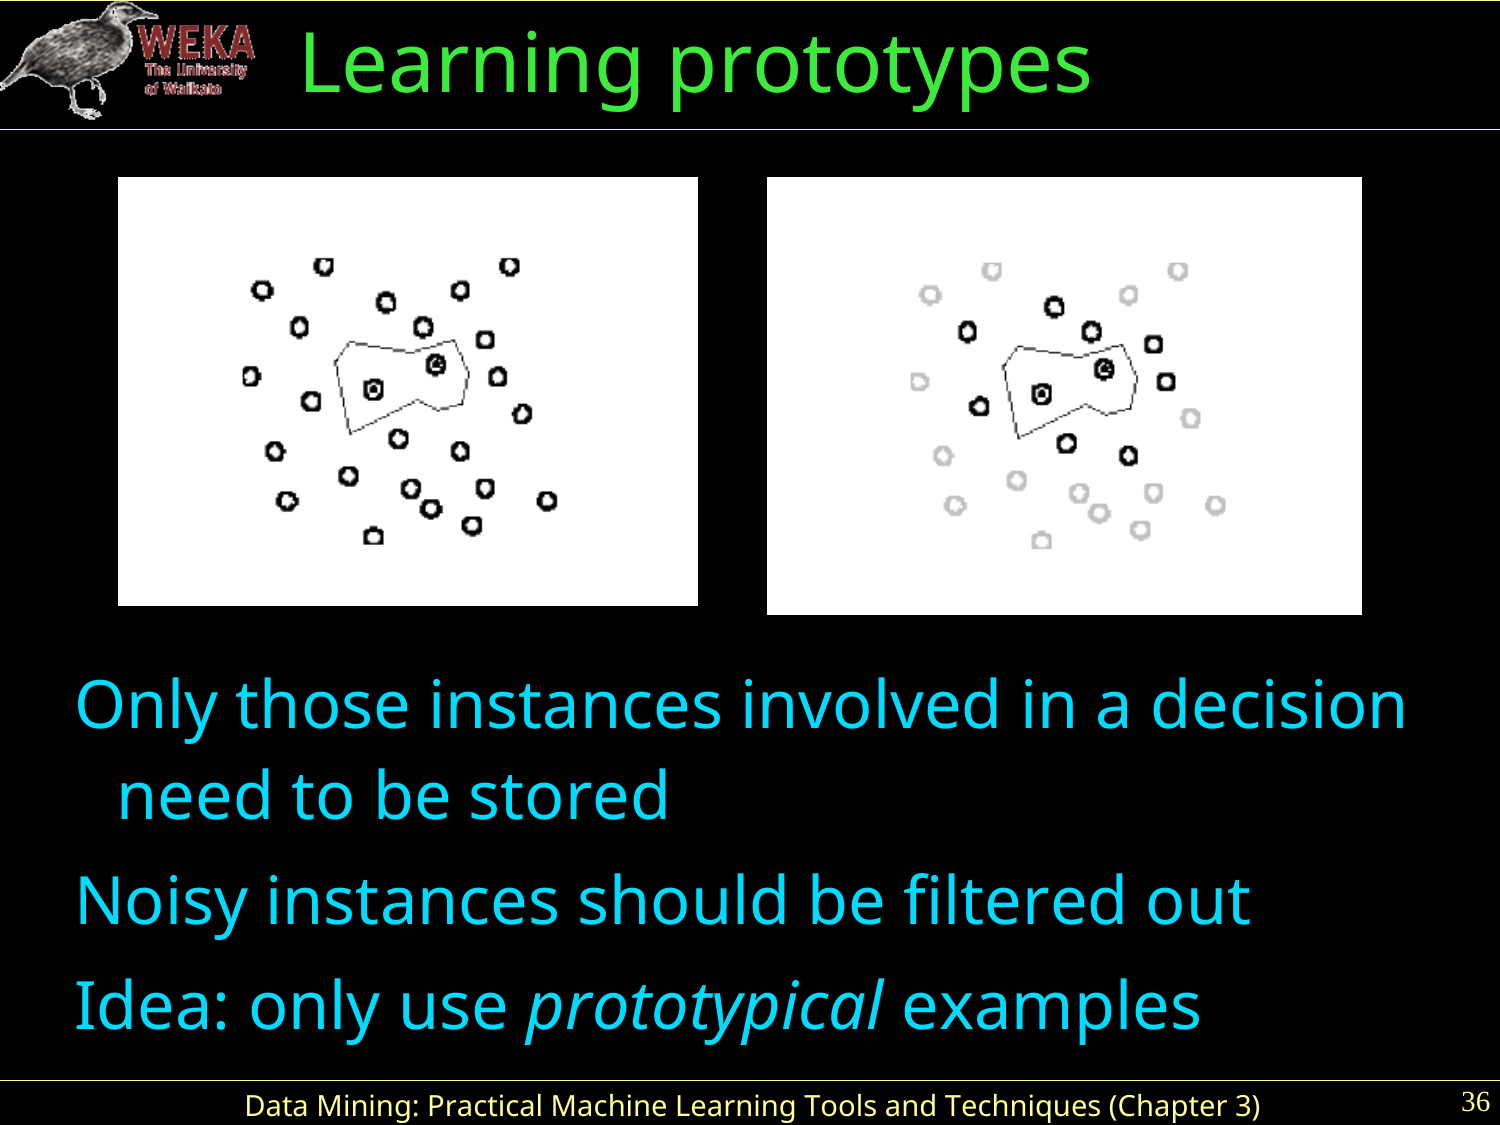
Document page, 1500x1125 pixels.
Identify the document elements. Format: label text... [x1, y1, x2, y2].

list Only those instances involved in a decision need to be stored Noisy instances should be filtered out Idea: only use prototypical examples [59, 649, 1460, 1034]
picture [118, 177, 698, 606]
title Learning prototypes [283, 0, 1500, 148]
picture [0, 1, 266, 129]
picture [767, 177, 1362, 615]
